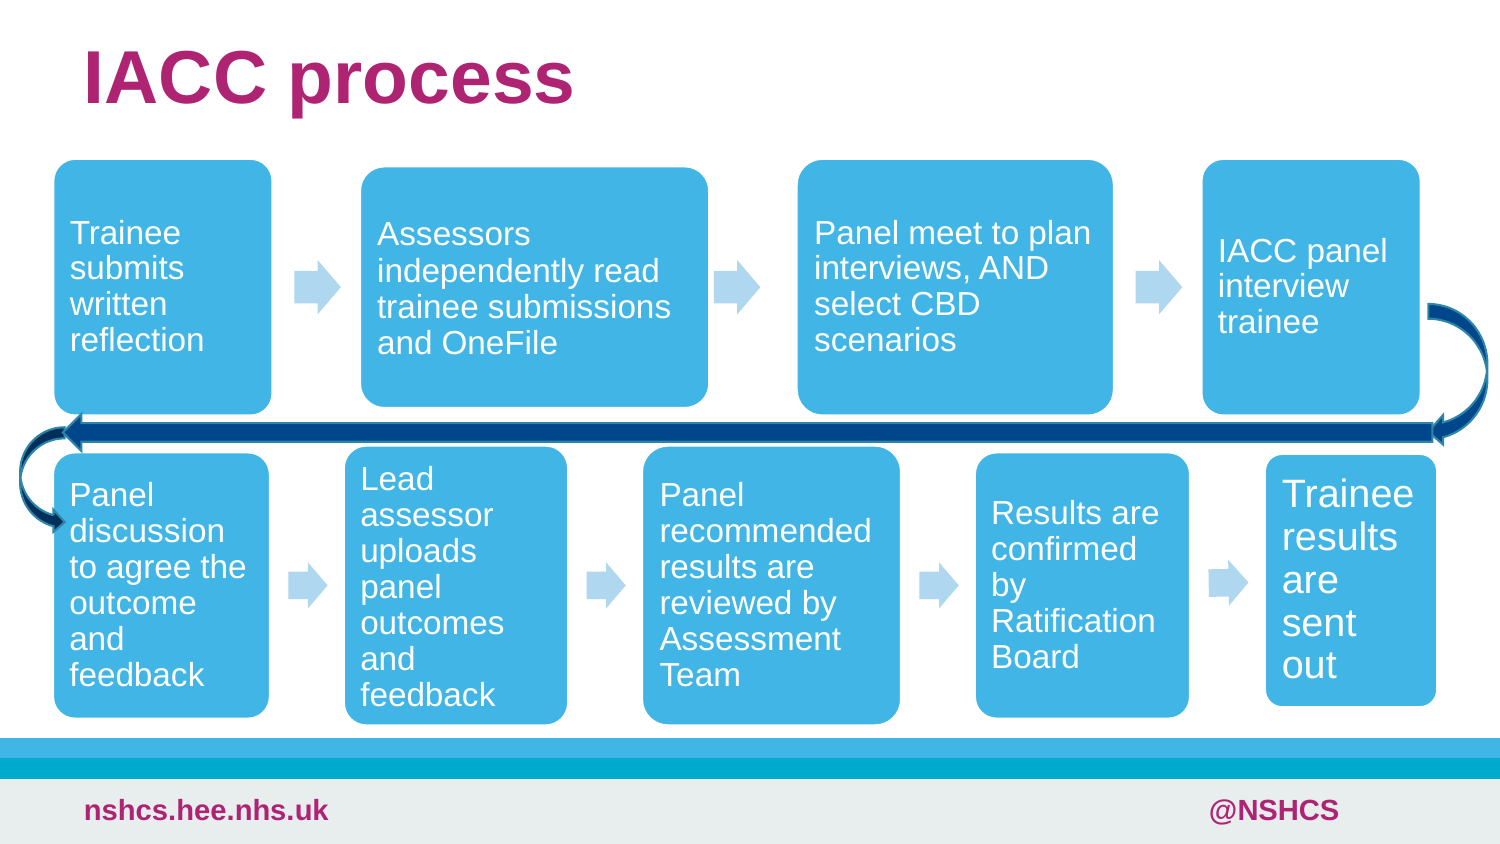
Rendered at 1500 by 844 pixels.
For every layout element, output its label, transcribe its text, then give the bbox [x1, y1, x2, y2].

text_box Panel recommended results are reviewed by Assessment Team [642, 445, 902, 726]
text_box [20, 303, 1488, 532]
text_box [288, 562, 328, 609]
text_box IACC panel interview trainee [1201, 158, 1421, 416]
text_box Lead assessor uploads panel outcomes and feedback [343, 445, 569, 726]
text_box Assessors independently read trainee submissions and OneFile [360, 166, 710, 408]
text_box Panel meet to plan interviews, AND select CBD scenarios [796, 158, 1114, 416]
text_box [1135, 260, 1183, 315]
text_box Trainee submits written reflection [53, 158, 273, 416]
text_box Trainee results are sent out [1264, 453, 1438, 708]
text_box Panel discussion to agree the outcome and feedback [53, 452, 270, 719]
text_box [919, 562, 959, 609]
text_box [586, 562, 626, 609]
title IACC process [68, 29, 1363, 129]
text_box [294, 260, 341, 315]
text_box [1208, 559, 1249, 606]
text_box Results are confirmed by Ratification Board [974, 452, 1190, 719]
text_box [713, 260, 761, 315]
